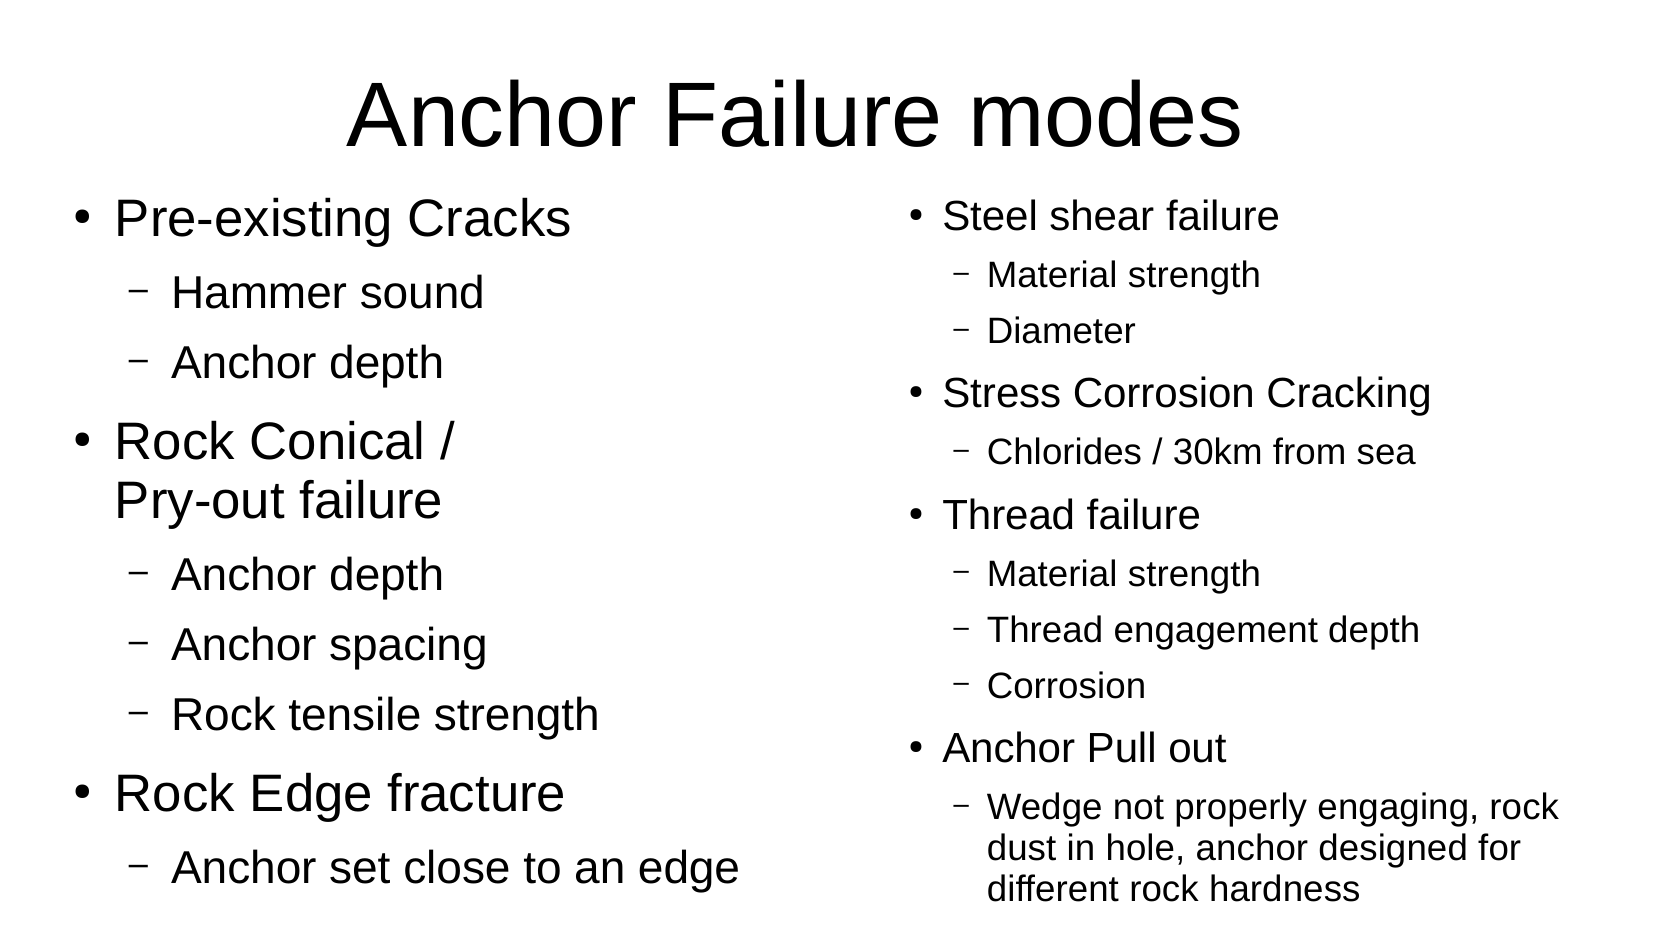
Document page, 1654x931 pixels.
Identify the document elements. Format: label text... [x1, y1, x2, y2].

list Steel shear failure Material strength Diameter Stress Corrosion Cracking Chlorides / 30km from sea Thread failure Material strength Thread engagement depth Corrosion Anchor Pull out Wedge not properly engaging, rock dust in hole, anchor designed for different rock hardness [897, 192, 1619, 922]
title Anchor Failure modes [82, 37, 1571, 193]
list Pre-existing Cracks Hammer sound Anchor depth Rock Conical / Pry‑out failure Anchor depth Anchor spacing Rock tensile strength Rock Edge fracture Anchor set close to an edge [59, 188, 768, 898]
